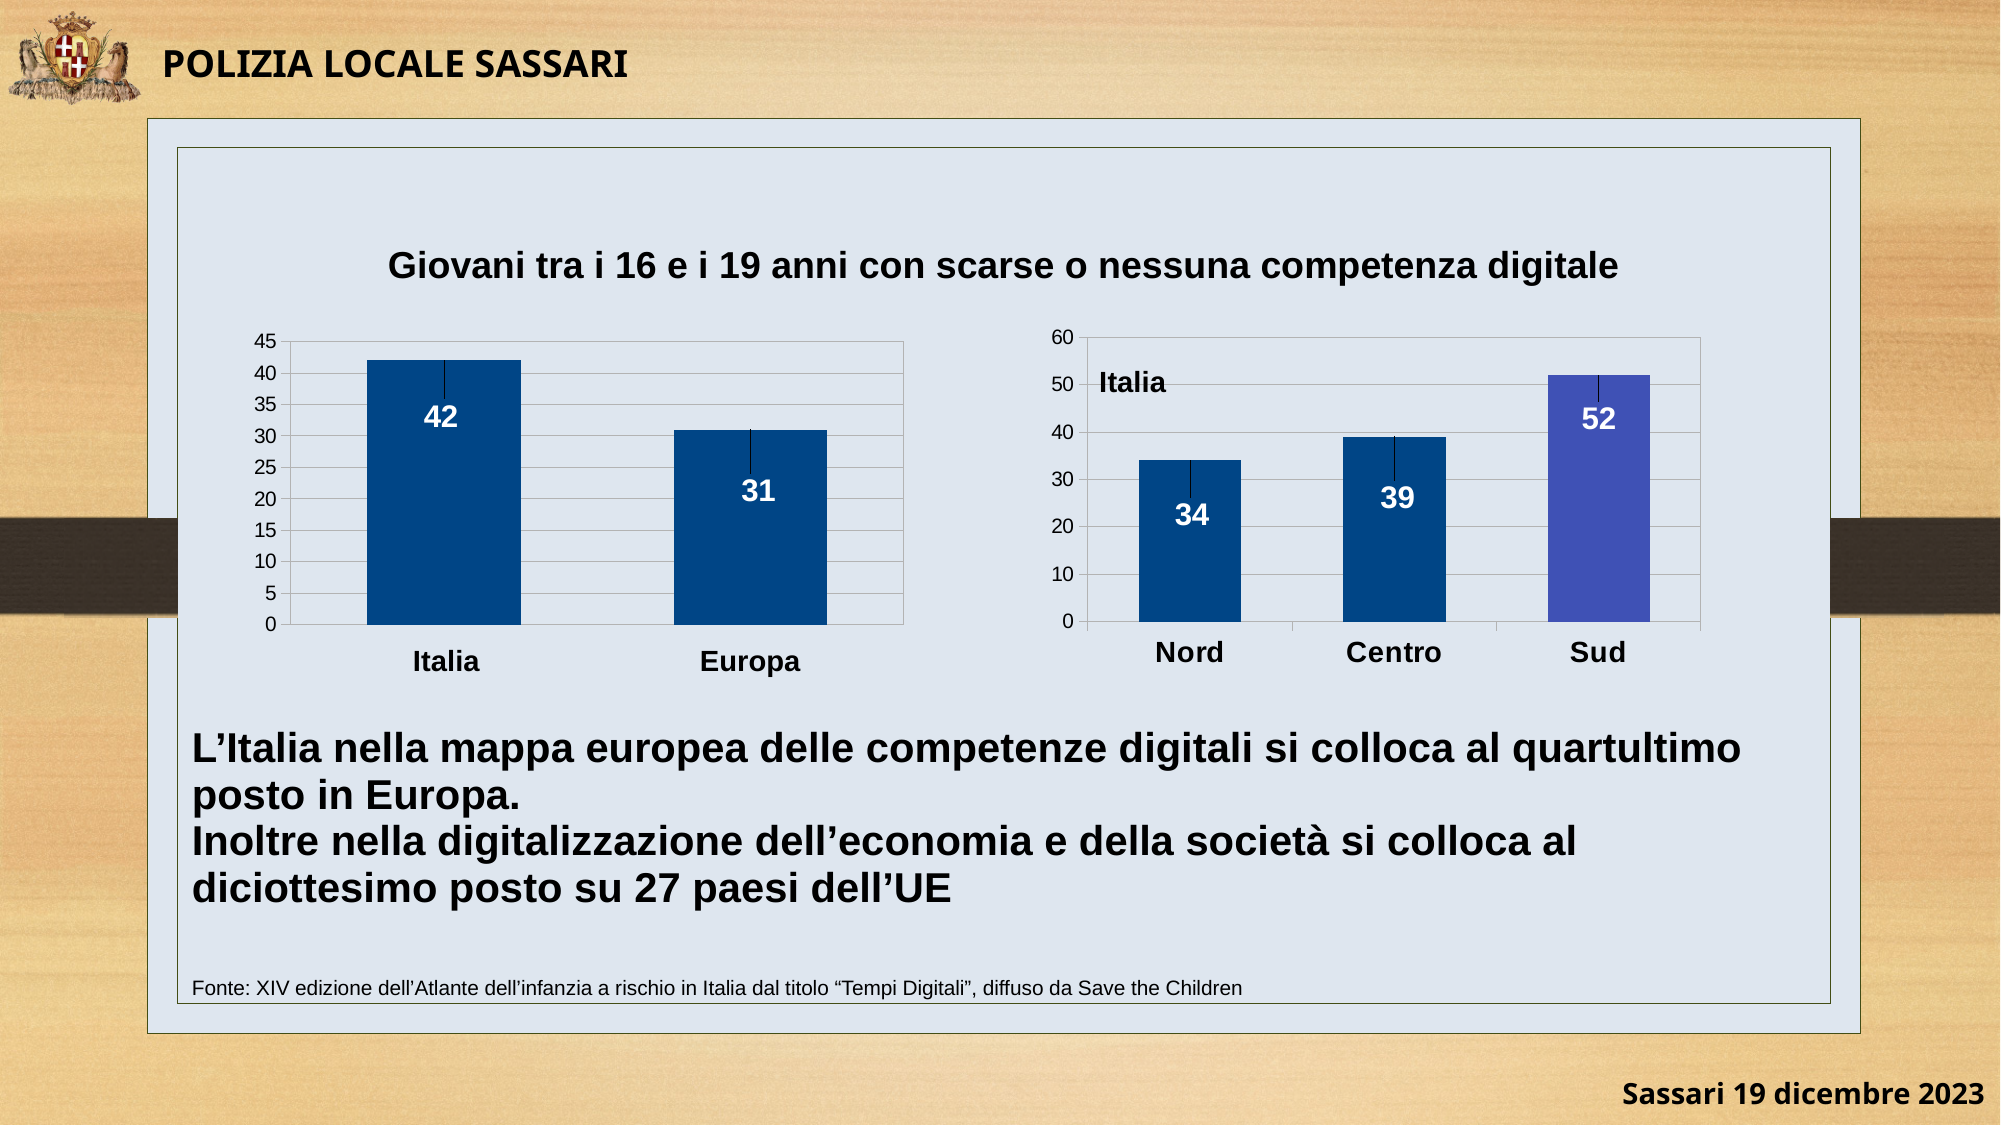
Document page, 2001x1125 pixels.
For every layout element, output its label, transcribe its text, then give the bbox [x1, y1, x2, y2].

text_box Fonte: XIV edizione dell’Atlante dell’infanzia a rischio in Italia dal titolo “Tempi Digitali”, diffuso da Save the Children [177, 969, 1736, 1008]
text_box [178, 311, 1830, 717]
chart [227, 199, 2000, 671]
text_box Italia [371, 637, 522, 685]
text_box [147, 618, 1861, 1034]
text_box Italia [1084, 358, 1392, 408]
text_box [178, 148, 1830, 236]
text_box [147, 118, 1861, 518]
text_box [178, 919, 1830, 1003]
text_box Sassari 19 dicembre 2023 [1350, 1065, 2000, 1125]
text_box L’Italia nella mappa europea delle competenze digitali si colloca al quartultimo posto in Europa. Inoltre nella digitalizzazione dell’economia e della società si colloca al diciottesimo posto su 27 paesi dell’UE [177, 717, 1831, 919]
text_box Giovani tra i 16 e i 19 anni con scarse o nessuna competenza digitale [177, 236, 1831, 311]
text_box POLIZIA LOCALE SASSARI [147, 30, 797, 98]
text_box Europa [674, 637, 827, 685]
picture [0, 0, 2001, 1125]
